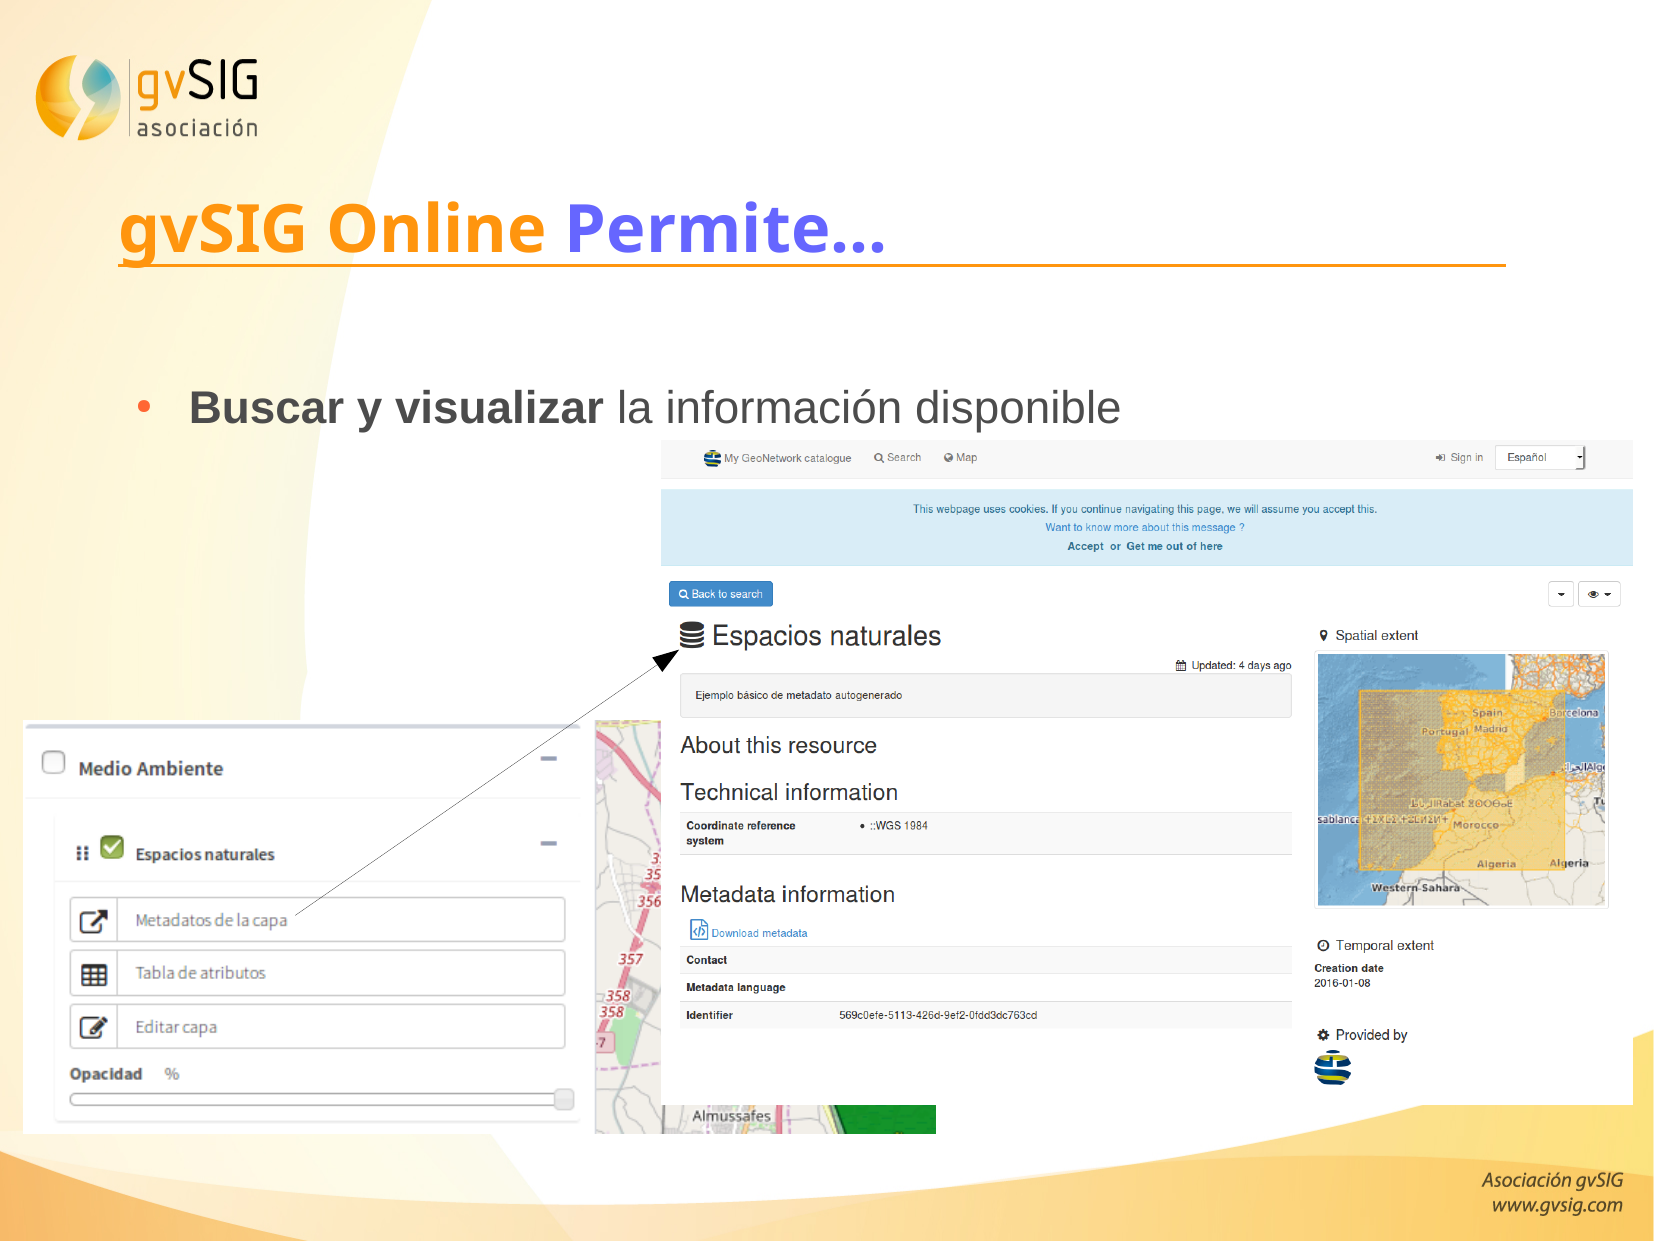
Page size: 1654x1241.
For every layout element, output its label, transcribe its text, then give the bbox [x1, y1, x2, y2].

title gvSIG Online Permite... [118, 177, 1607, 276]
picture [0, 0, 1654, 1241]
list Buscar y visualizar la información disponible [118, 301, 1506, 1124]
